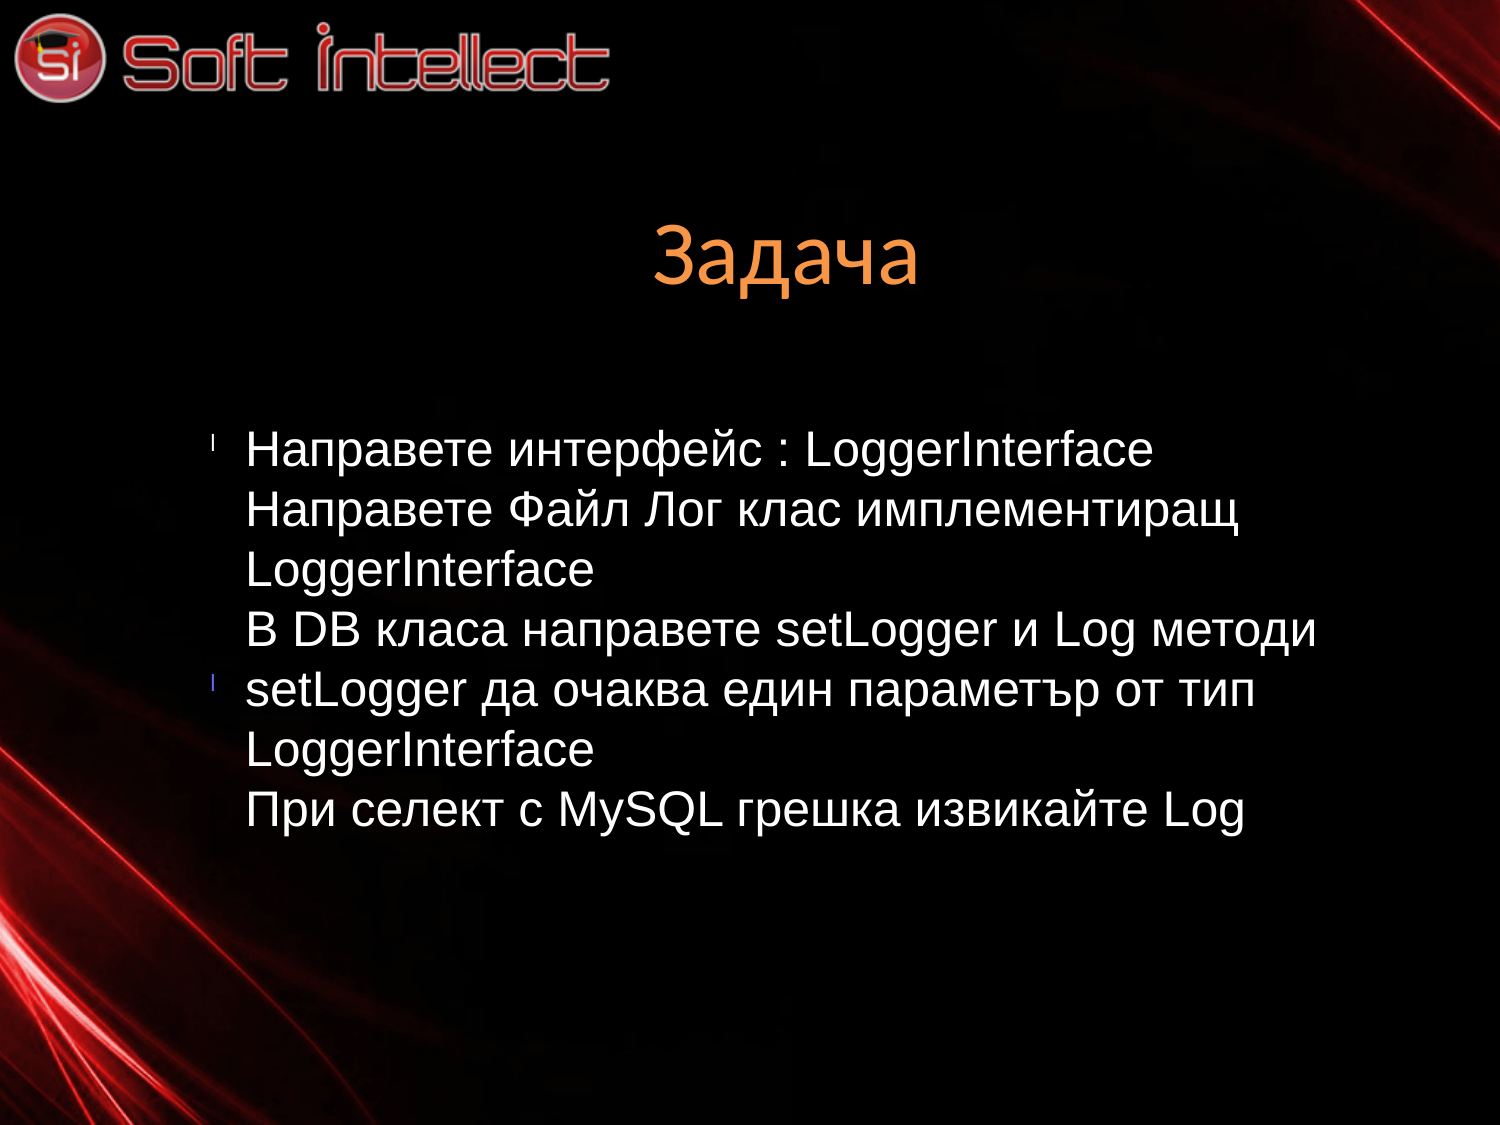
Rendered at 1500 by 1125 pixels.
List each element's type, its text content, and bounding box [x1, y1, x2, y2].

text_box Направете интерфейс : LoggerInterface Направете Файл Лог клас имплементиращ LoggerInterface В DB класа направете setLogger и Log методи setLogger да очаква един параметър от тип LoggerInterface При селект с MySQL грешка извикайте Log [195, 408, 1500, 1125]
text_box Задача [150, 127, 1425, 368]
picture [0, 0, 1500, 1125]
